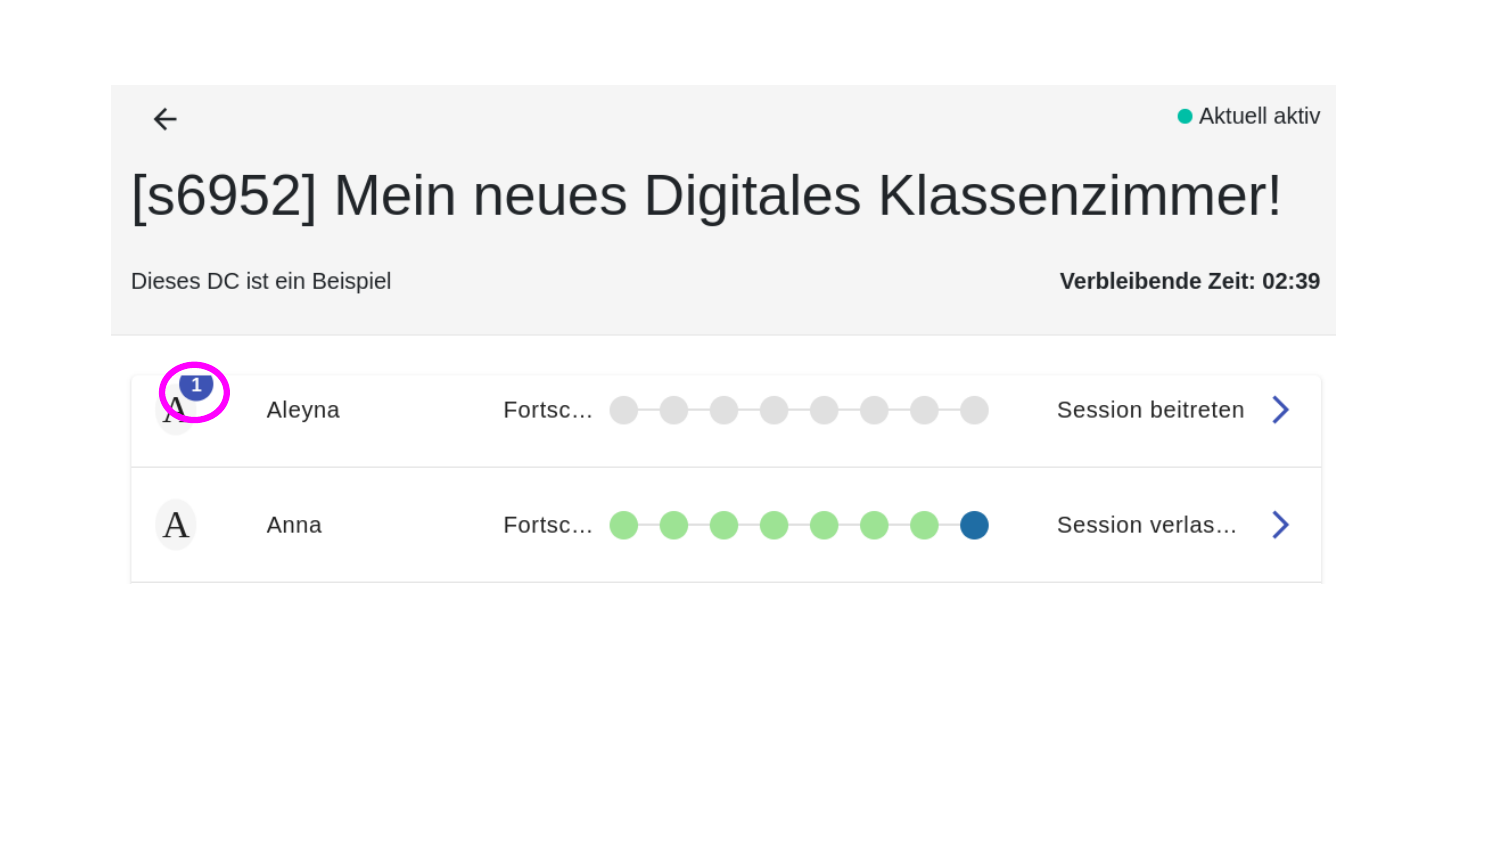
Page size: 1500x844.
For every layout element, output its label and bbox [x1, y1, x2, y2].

picture [111, 85, 1336, 584]
